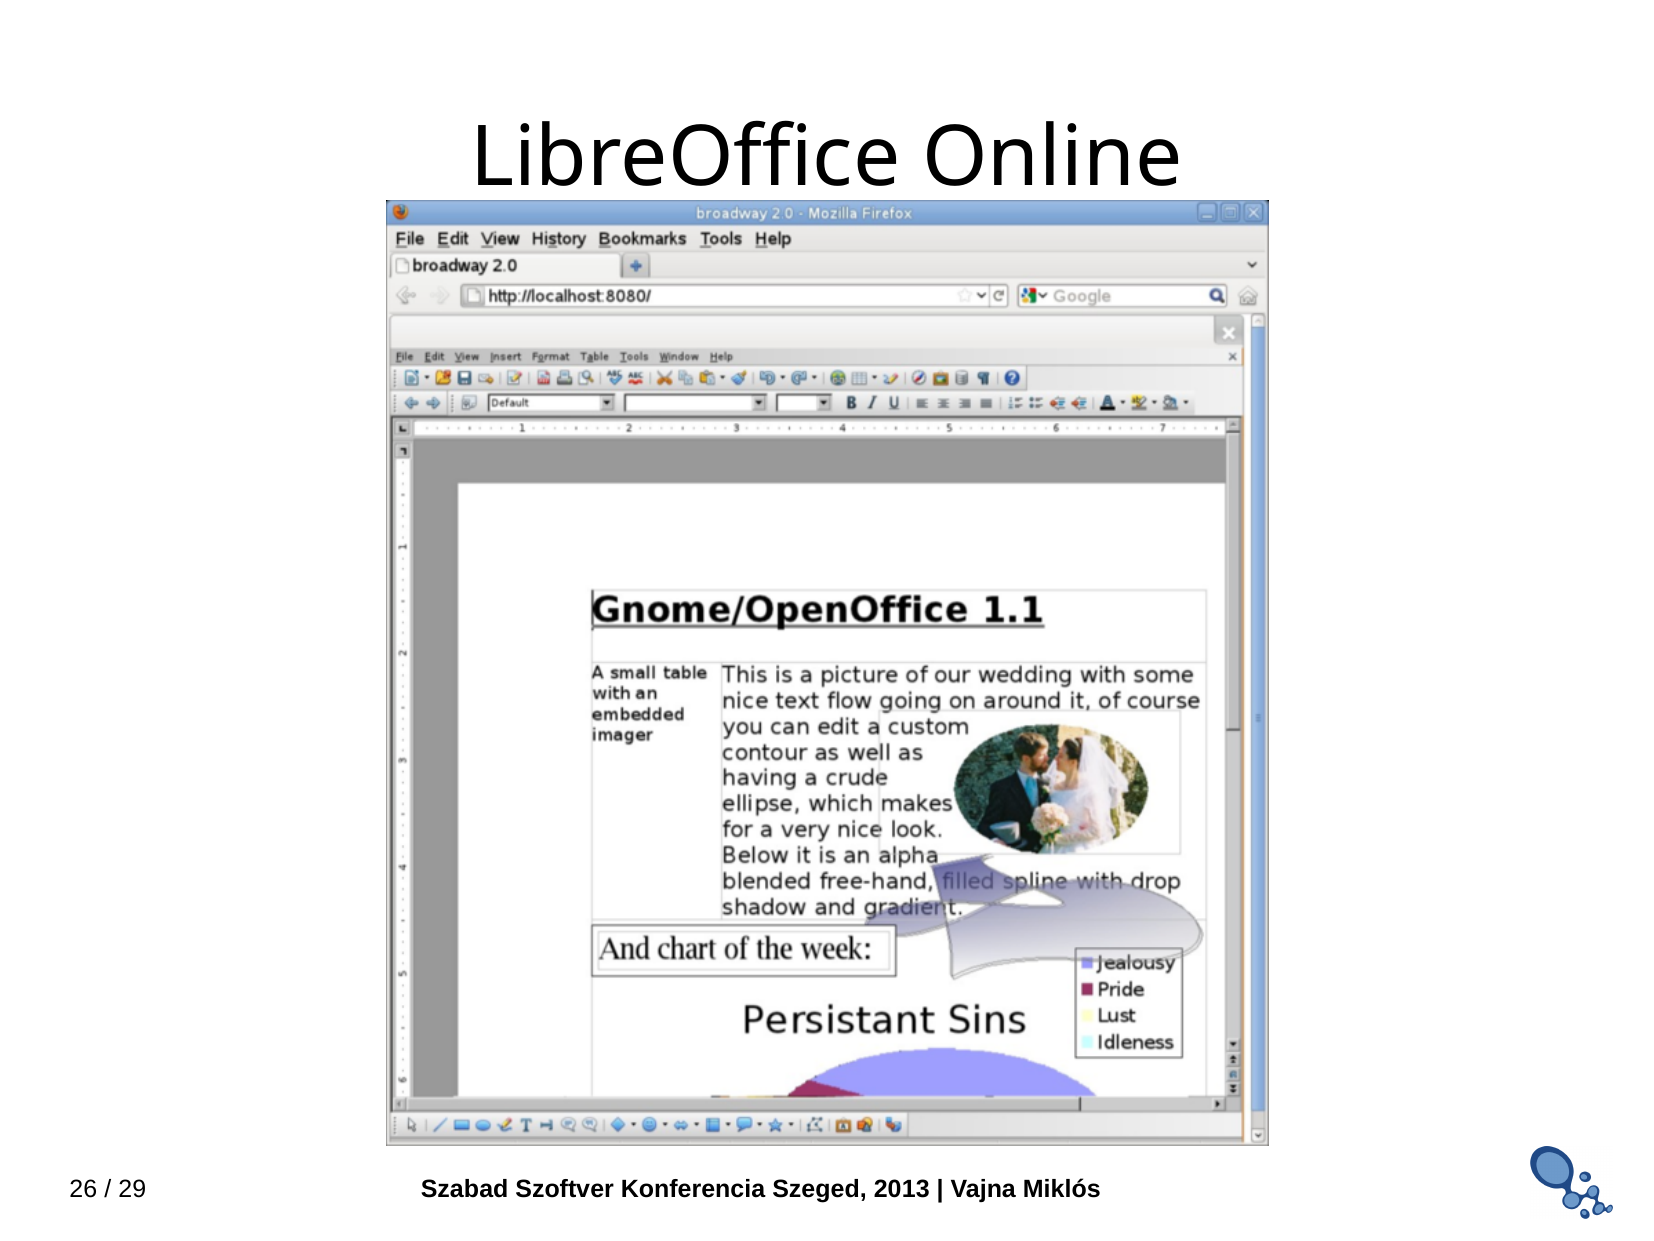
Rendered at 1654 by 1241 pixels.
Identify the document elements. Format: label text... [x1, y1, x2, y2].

picture [1530, 1146, 1613, 1219]
title LibreOffice Online [82, 49, 1571, 257]
picture [386, 200, 1269, 1146]
